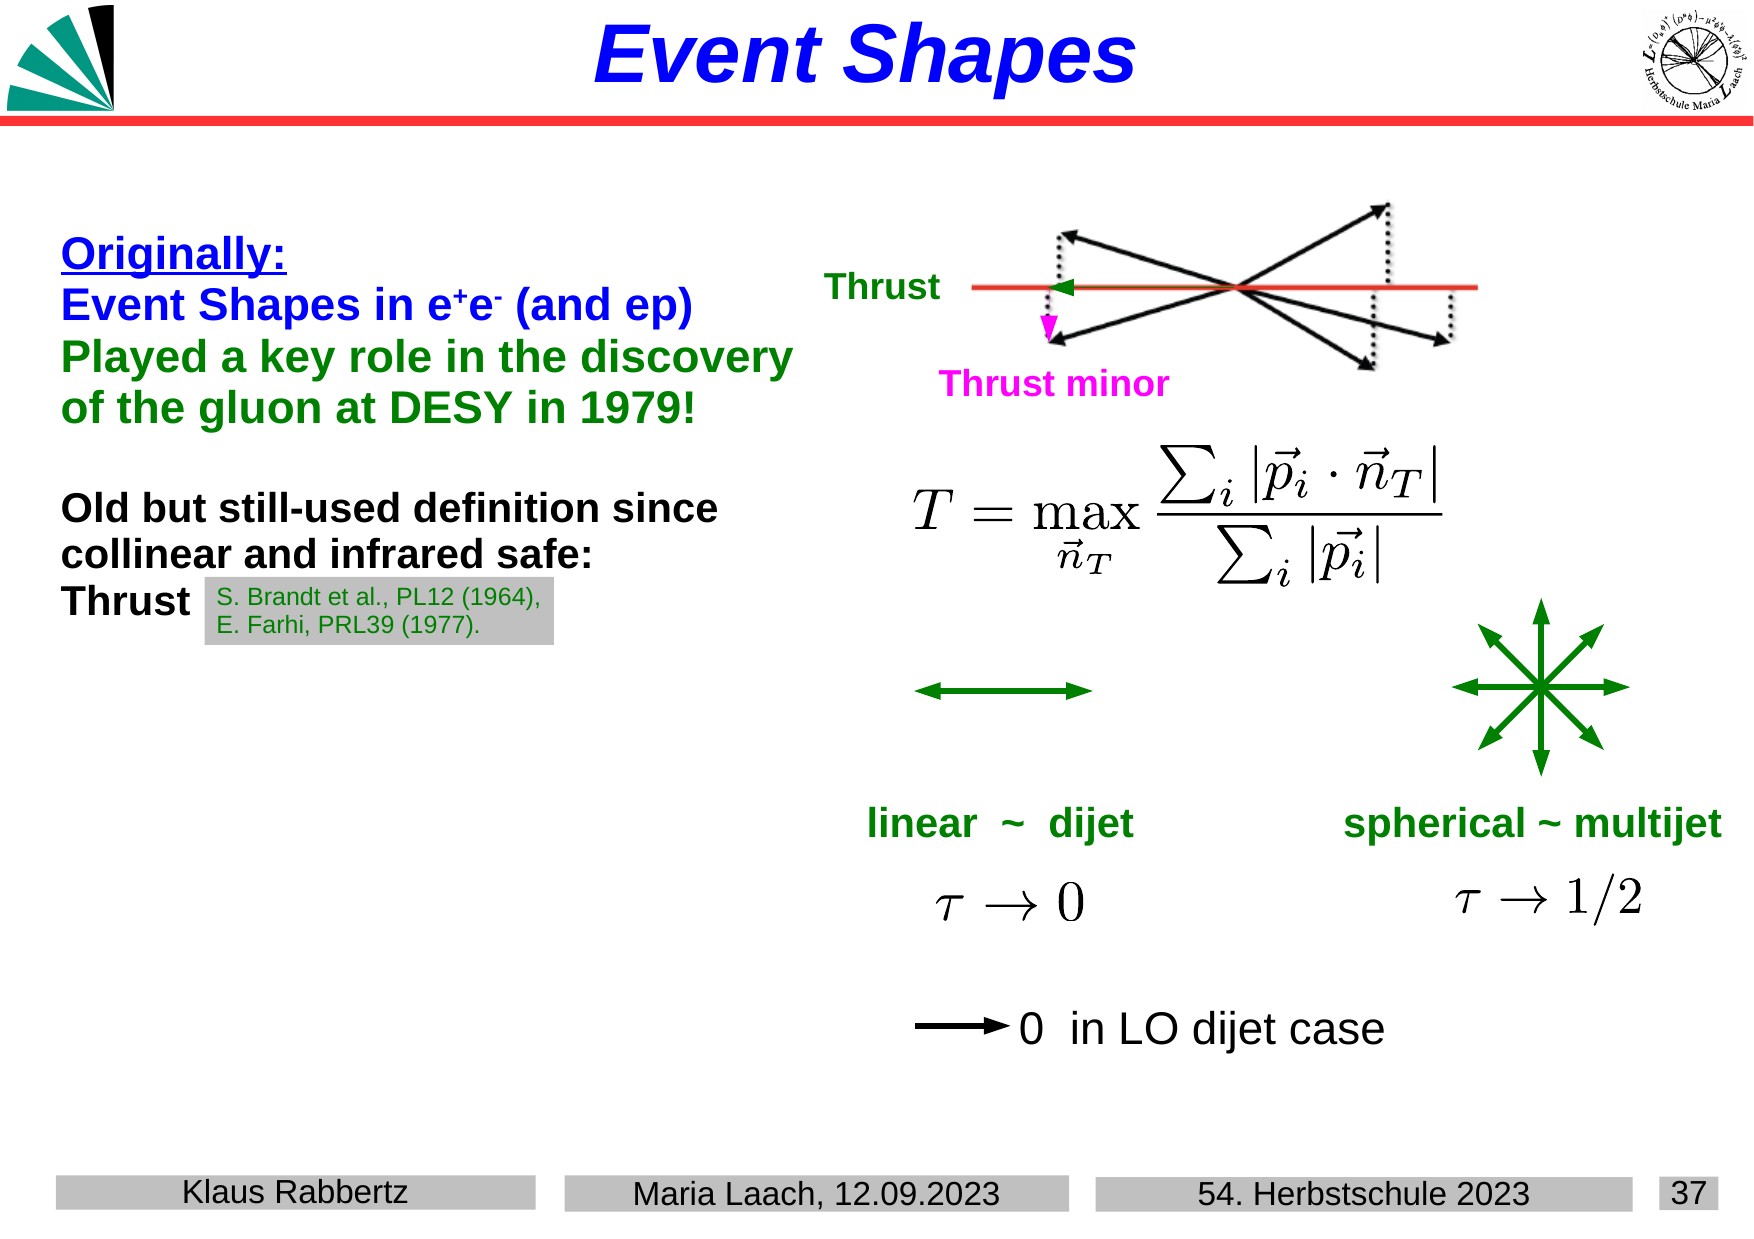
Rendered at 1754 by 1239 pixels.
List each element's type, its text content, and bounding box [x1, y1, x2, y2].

picture [1452, 871, 1646, 928]
text_box linear ~ dijet [854, 793, 1162, 853]
text_box Thrust minor [926, 356, 1182, 411]
text_box Originally: Event Shapes in e+e- (and ep) Played a key role in the discovery of the gluon at DESY in 1979! Old but still-used definition since collinear and infrared safe: Thrust [48, 222, 811, 677]
text_box S. Brandt et al., PL12 (1964), E. Farhi, PRL39 (1977). [204, 576, 554, 645]
picture [7, 5, 114, 112]
picture [934, 882, 1086, 921]
text_box 0 in LO dijet case [866, 997, 1399, 1061]
picture [954, 188, 1499, 394]
text_box spherical ~ multijet [1331, 793, 1735, 853]
picture [912, 445, 1443, 587]
picture [1643, 10, 1747, 110]
text_box Thrust [812, 259, 953, 314]
title Event Shapes [120, 0, 1612, 107]
